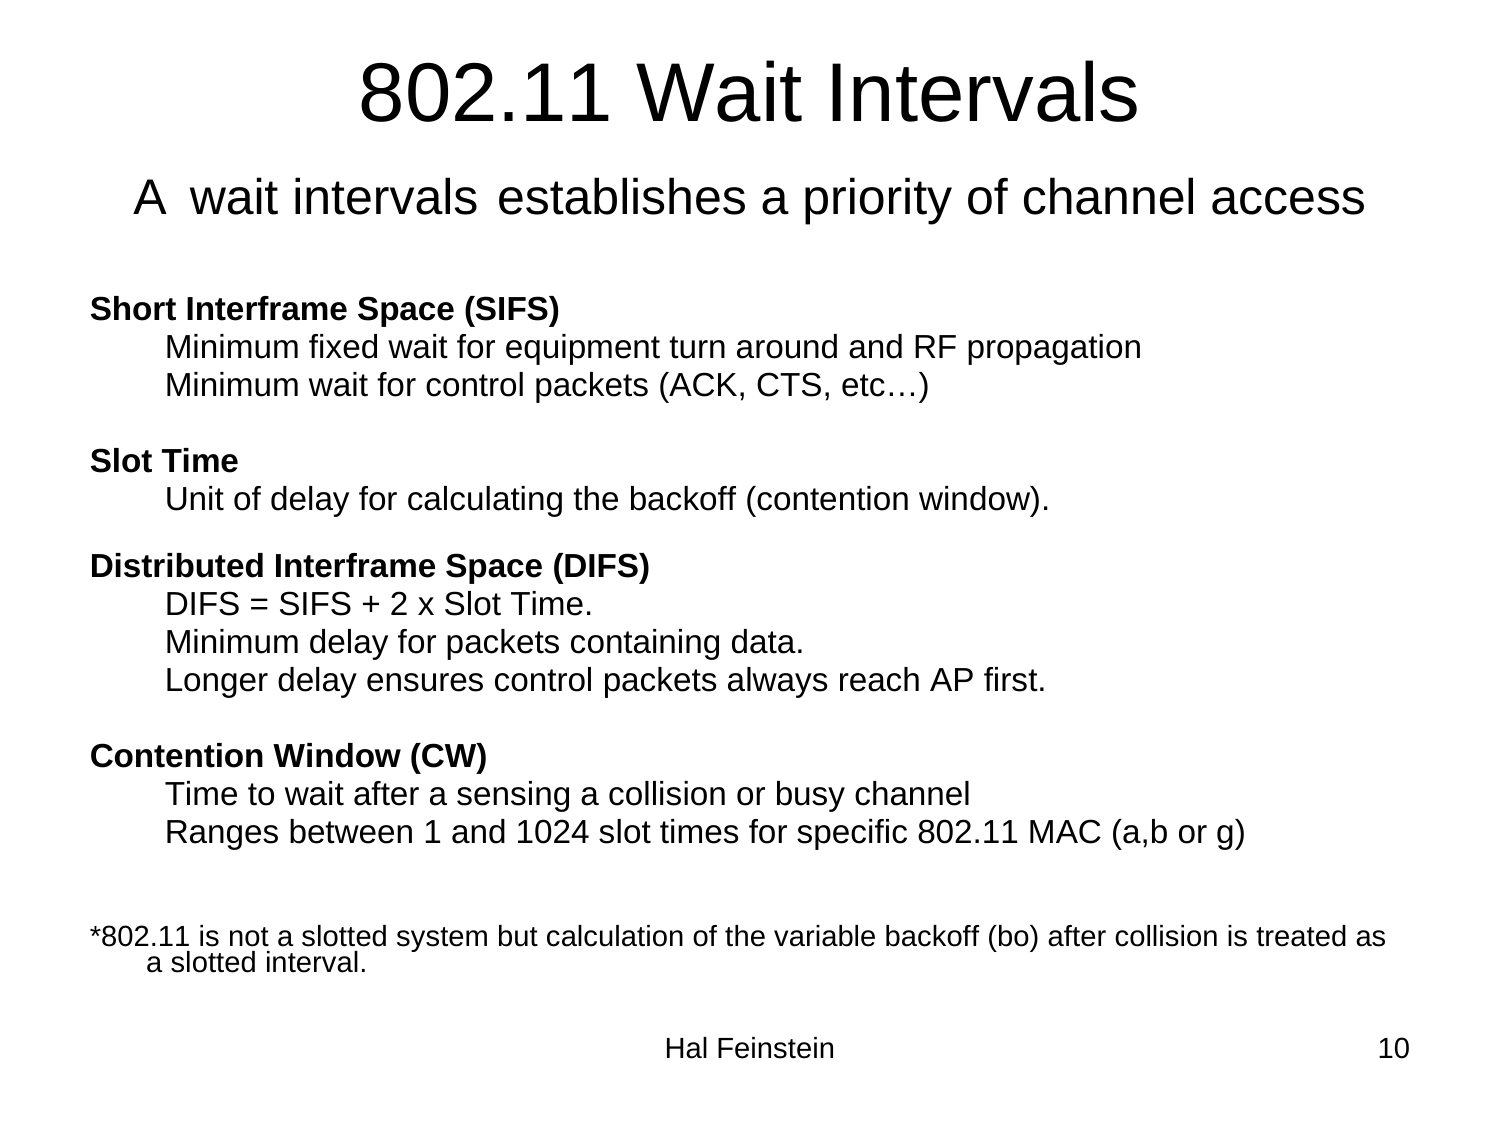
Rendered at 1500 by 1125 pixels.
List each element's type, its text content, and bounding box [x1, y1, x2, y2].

title 802.11 Wait Intervals A wait intervals establishes a priority of channel access [75, 31, 1426, 247]
list Short Interframe Space (SIFS) Minimum fixed wait for equipment turn around and RF propagation Minimum wait for control packets (ACK, CTS, etc…) Slot Time Unit of delay for calculating the backoff (contention window). Distributed Interframe Space (DIFS) DIFS = SIFS + 2 x Slot Time. Minimum delay for packets containing data. Longer delay ensures control packets always reach AP first. Contention Window (CW) Time to wait after a sensing a collision or busy channel Ranges between 1 and 1024 slot times for specific 802.11 MAC (a,b or g) *802.11 is not a slotted system but calculation of the variable backoff (bo) after collision is treated as a slotted interval. [75, 262, 1426, 1025]
